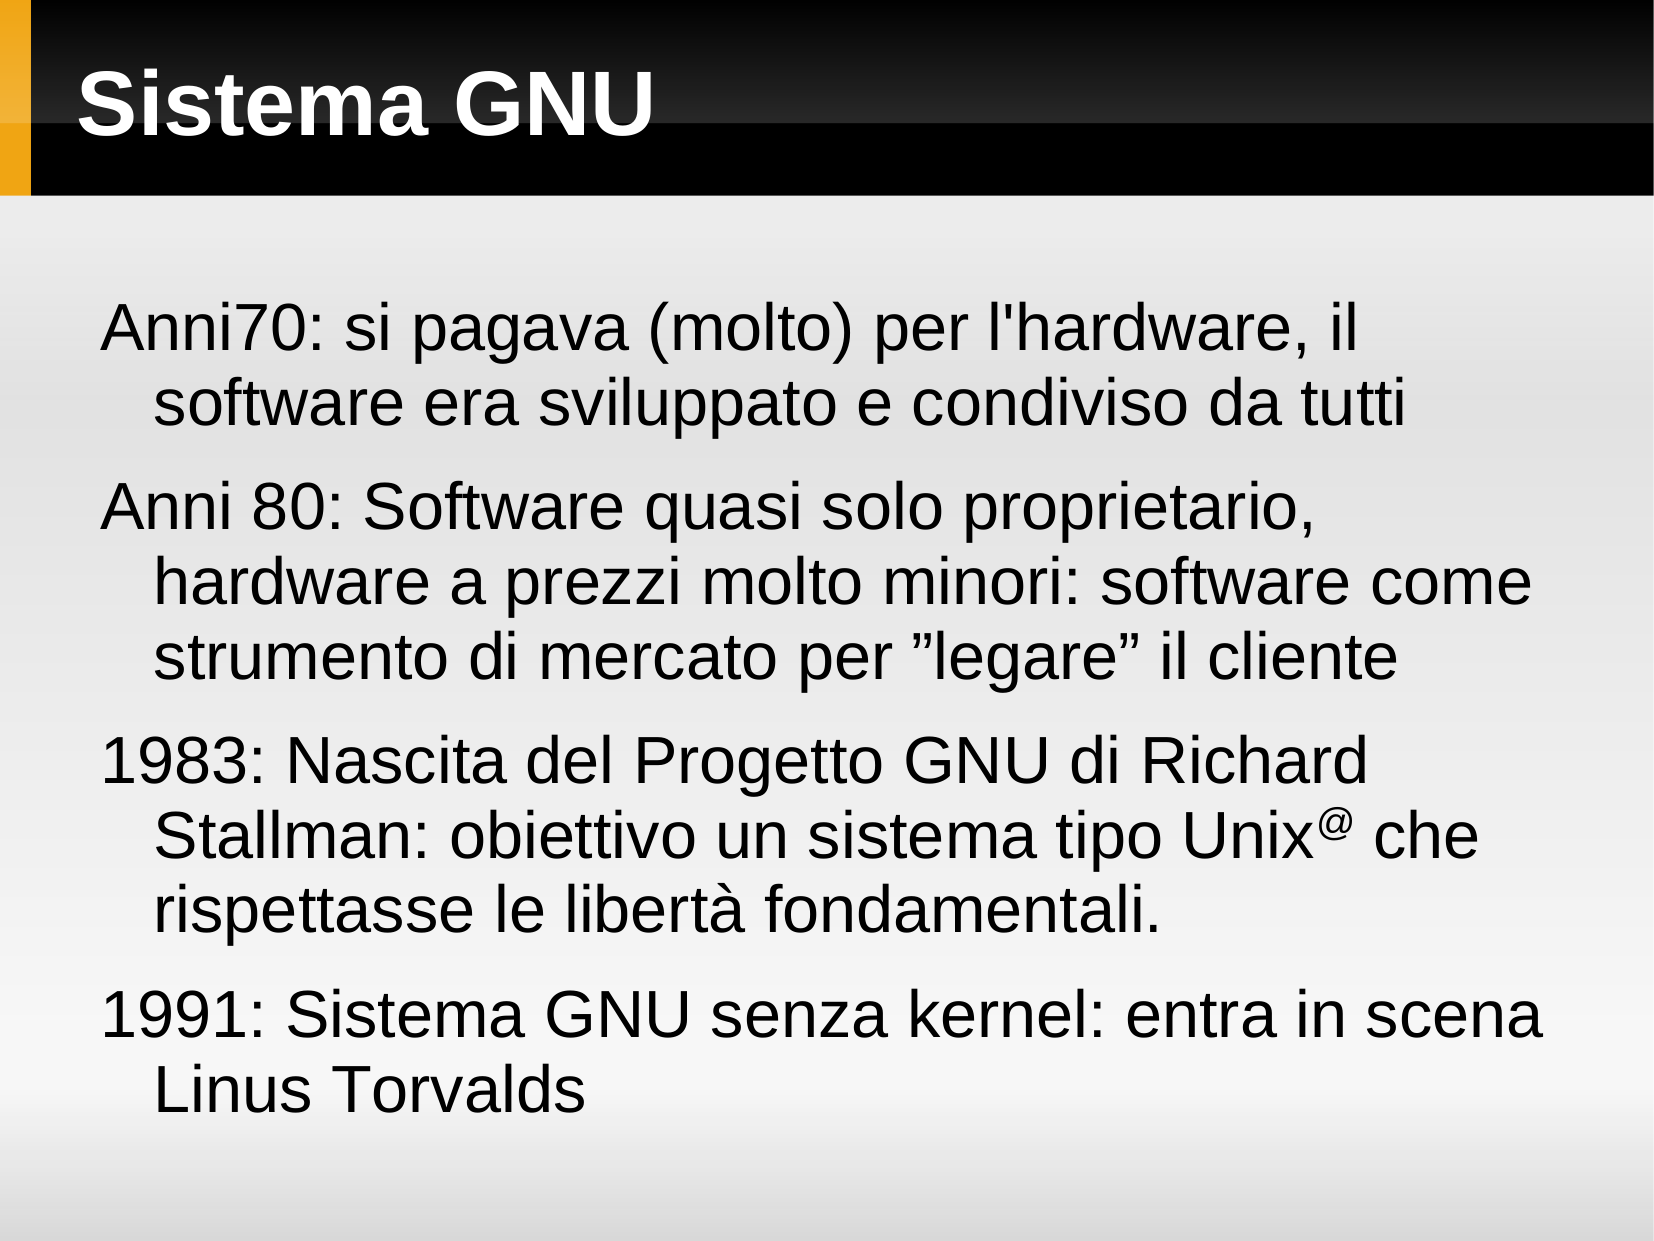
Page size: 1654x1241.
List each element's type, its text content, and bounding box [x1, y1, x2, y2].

picture [0, 0, 1654, 1241]
title Sistema GNU [76, 7, 1565, 200]
list Anni70: si pagava (molto) per l'hardware, il software era sviluppato e condiviso da tutti Anni 80: Software quasi solo proprietario, hardware a prezzi molto minori: software come strumento di mercato per ”legare” il cliente 1983: Nascita del Progetto GNU di Richard Stallman: obiettivo un sistema tipo Unix@ che rispettasse le libertà fondamentali. 1991: Sistema GNU senza kernel: entra in scena Linus Torvalds [82, 290, 1571, 1129]
